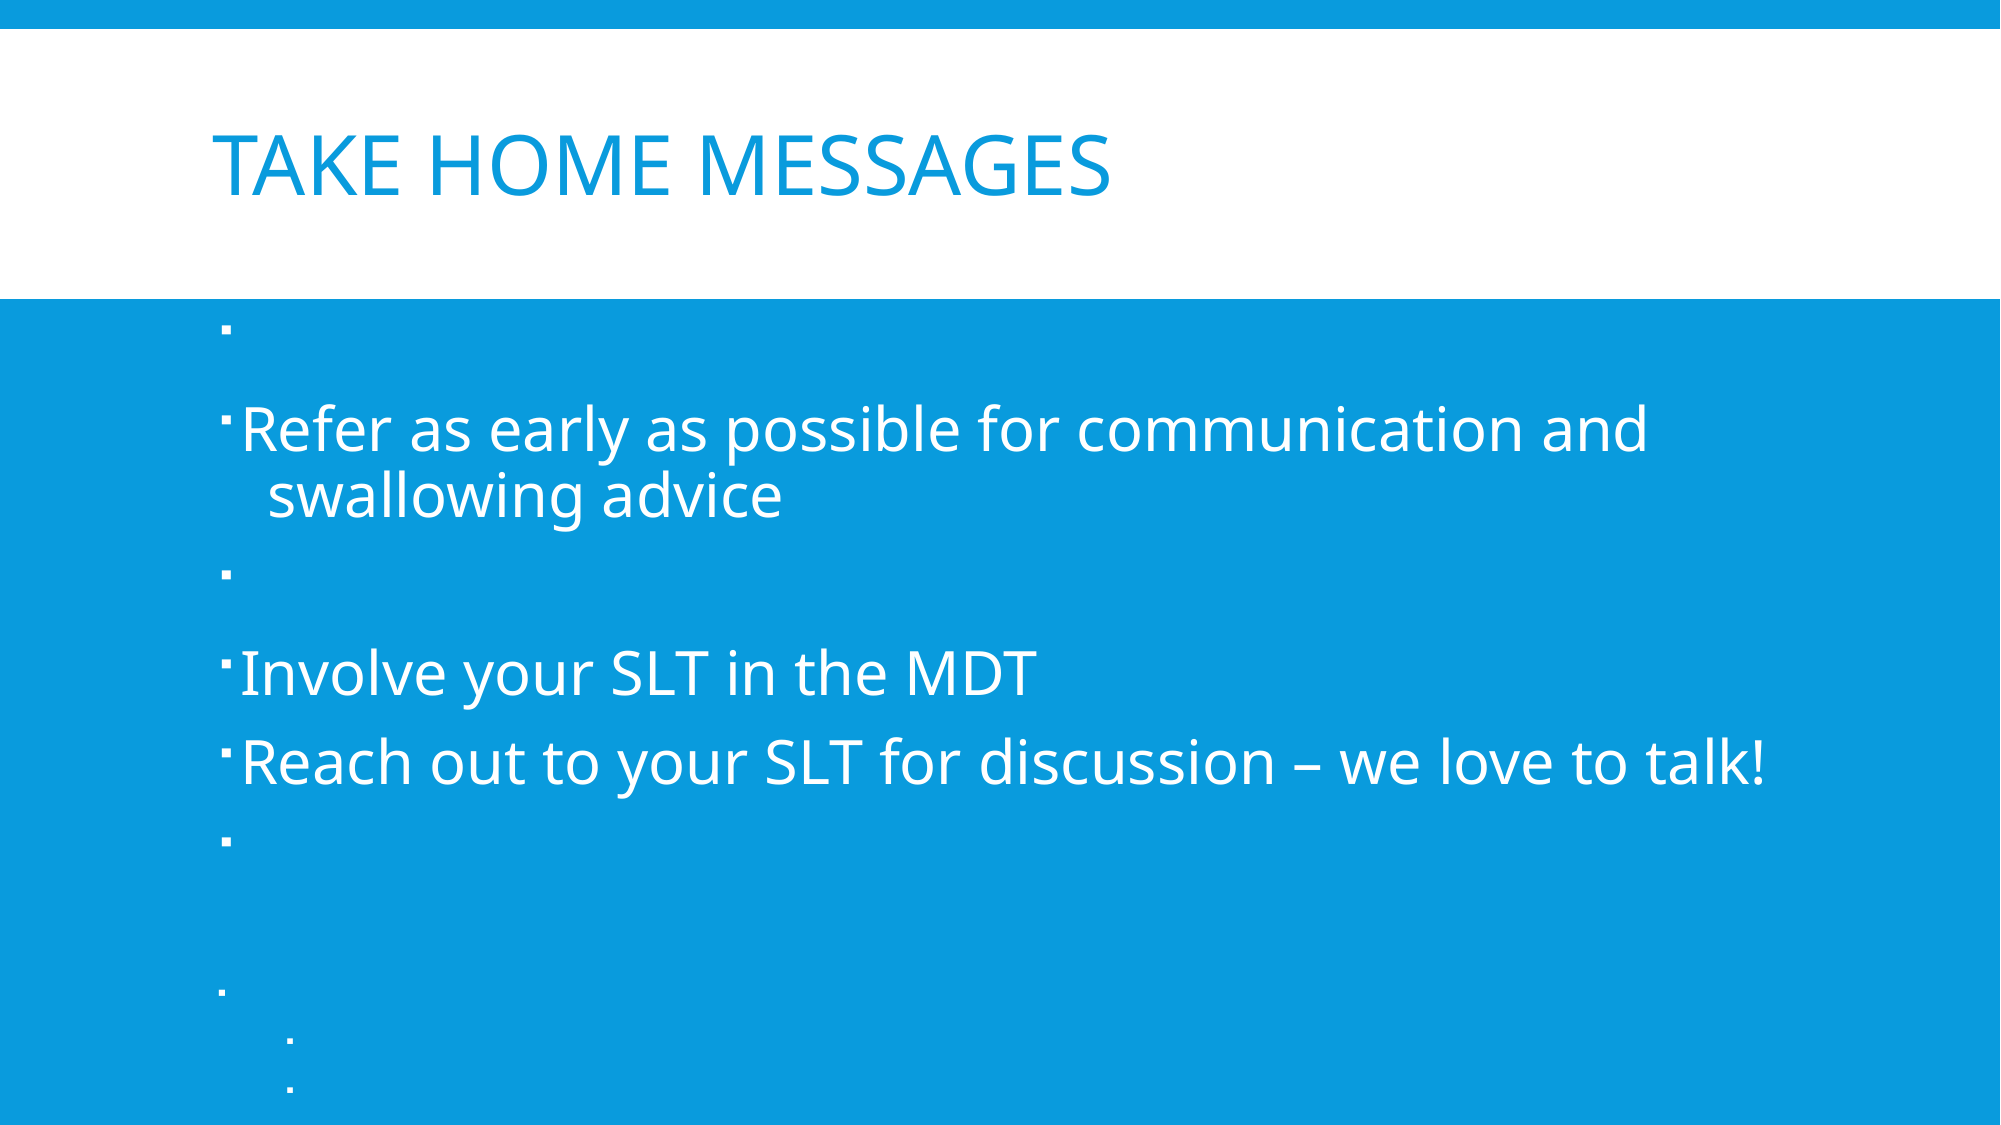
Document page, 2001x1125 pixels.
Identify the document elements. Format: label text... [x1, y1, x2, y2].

title Take home messages [197, 46, 1803, 294]
list Refer as early as possible for communication and swallowing advice Involve your SLT in the MDT Reach out to your SLT for discussion – we love to talk! [197, 294, 1803, 1021]
